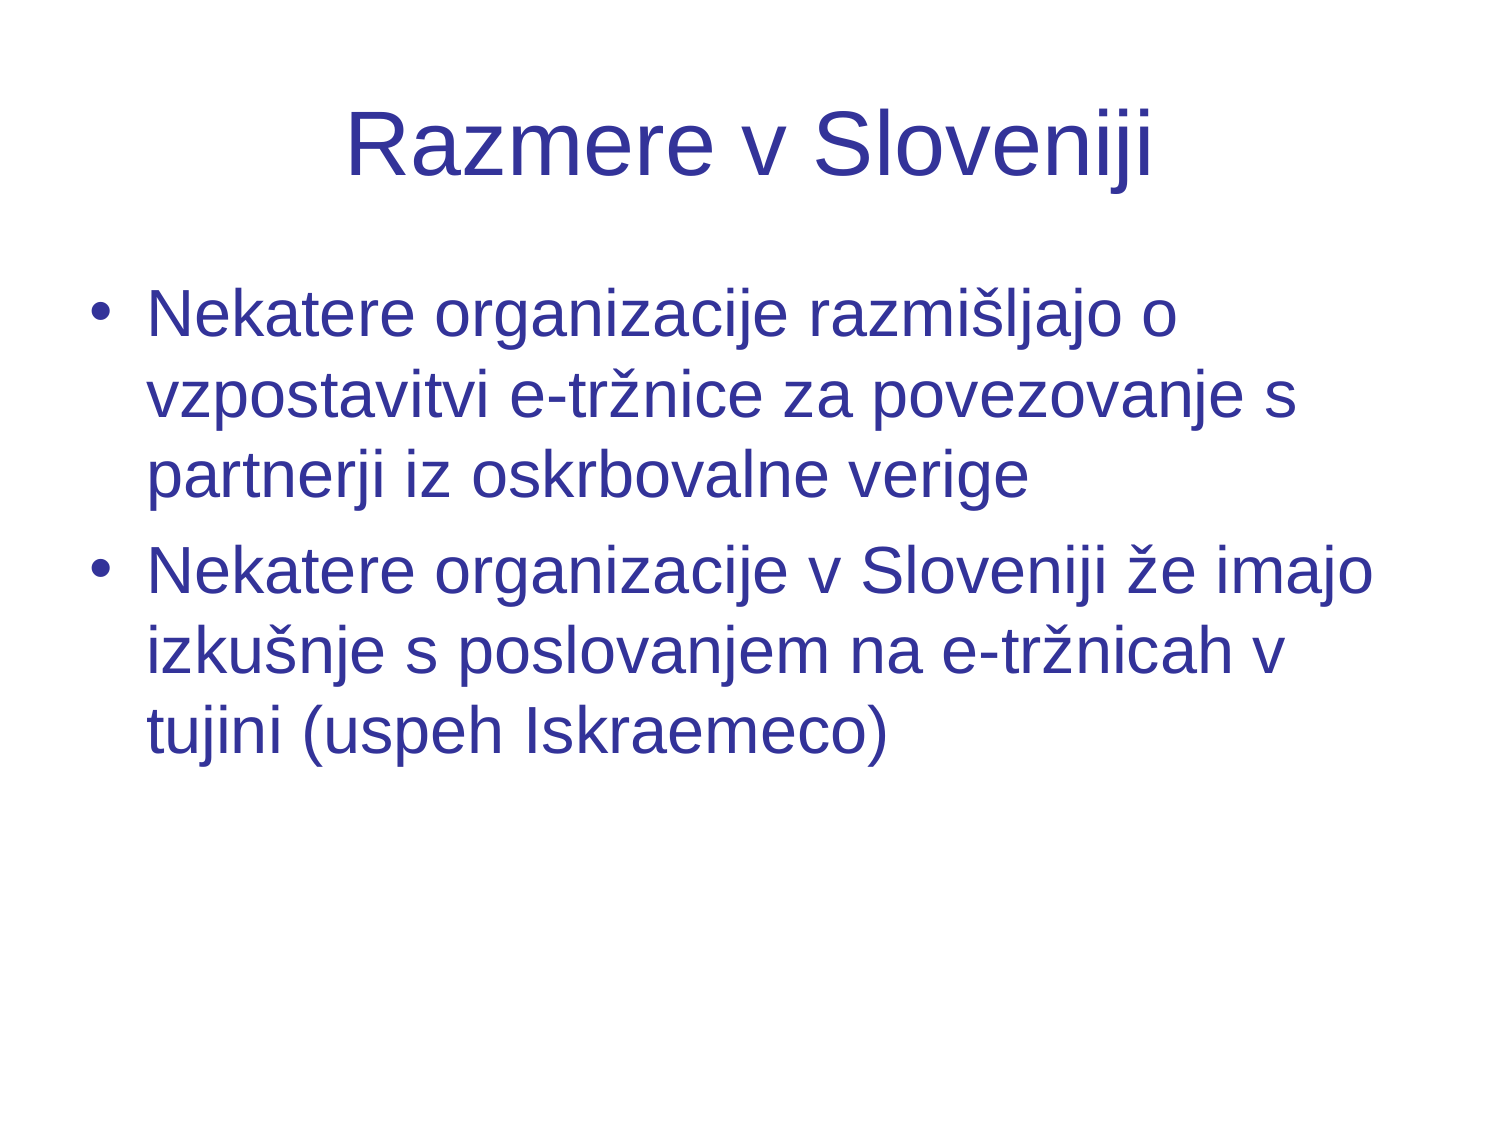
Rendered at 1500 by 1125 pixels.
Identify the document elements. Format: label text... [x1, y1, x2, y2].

list Nekatere organizacije razmišljajo o vzpostavitvi e-tržnice za povezovanje s partnerji iz oskrbovalne verige Nekatere organizacije v Sloveniji že imajo izkušnje s poslovanjem na e-tržnicah v tujini (uspeh Iskraemeco) [75, 262, 1426, 1006]
title Razmere v Sloveniji [75, 45, 1426, 233]
